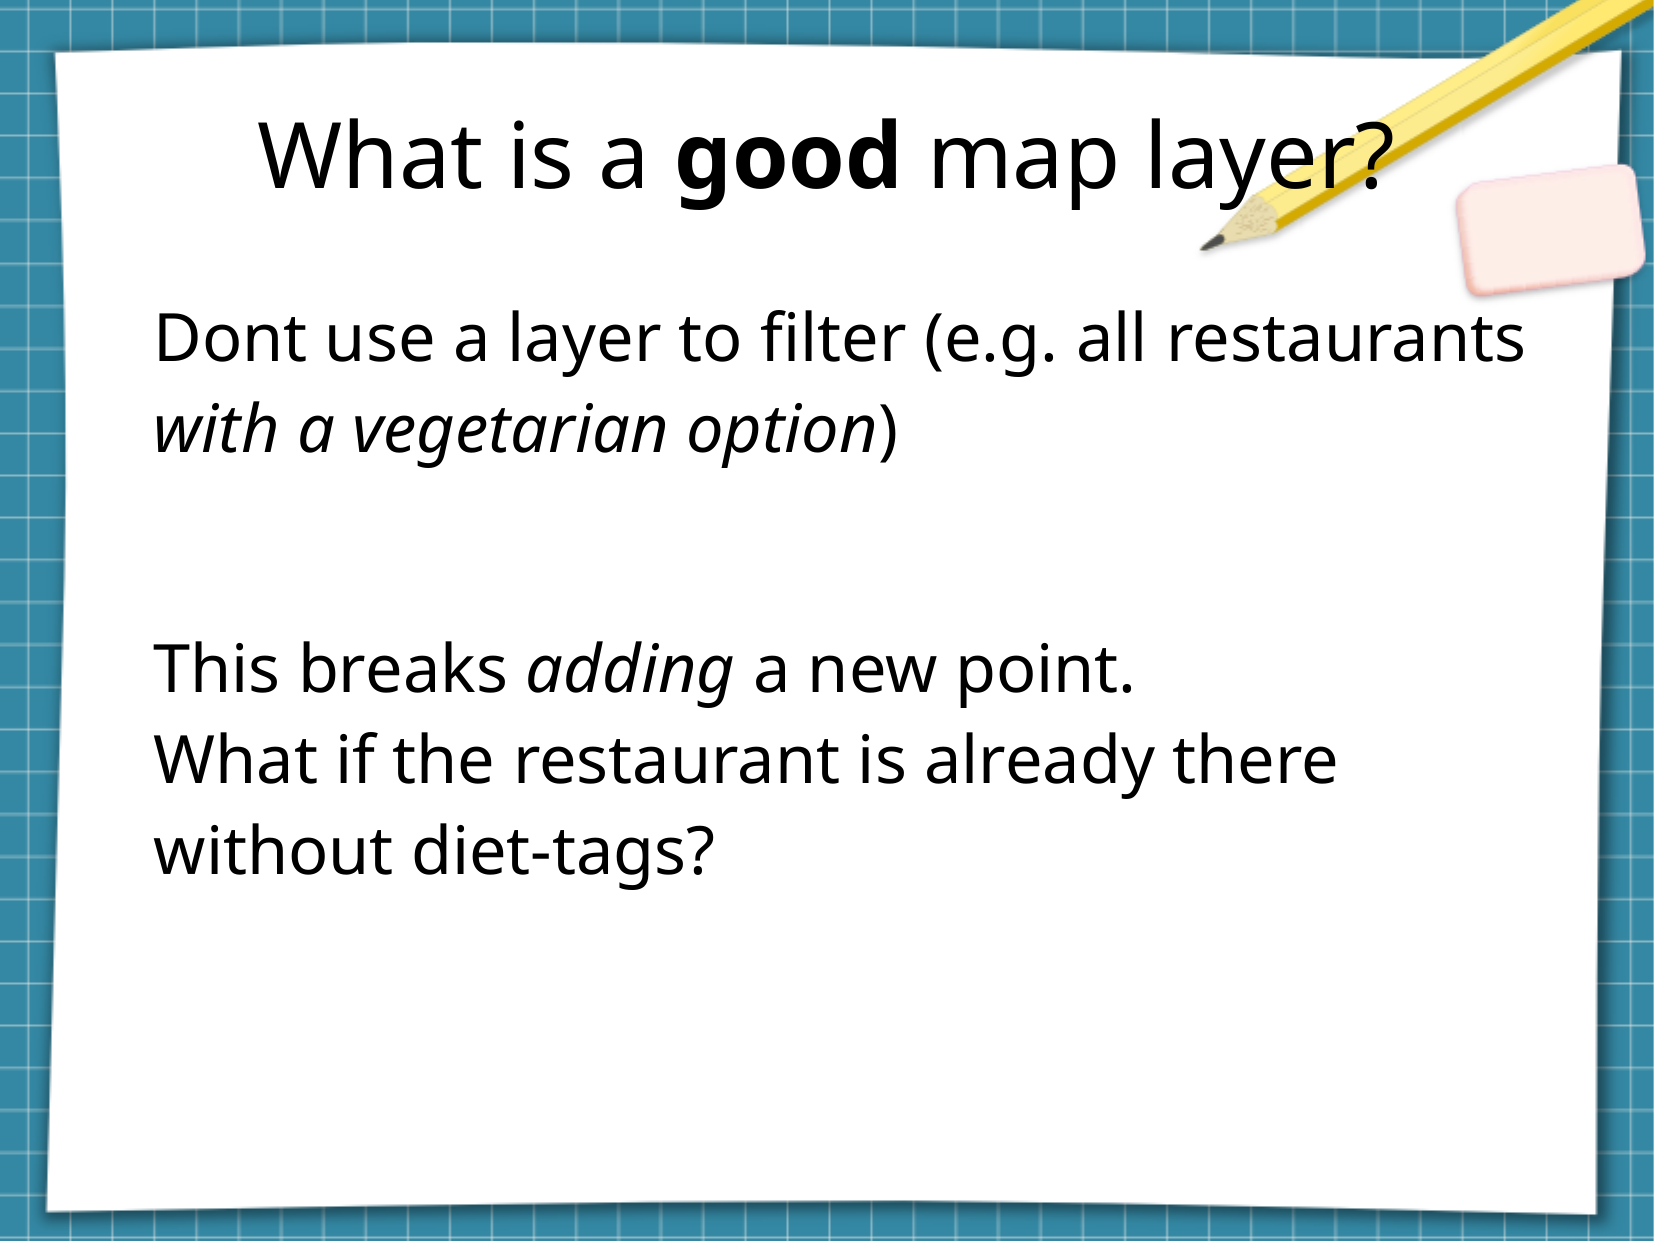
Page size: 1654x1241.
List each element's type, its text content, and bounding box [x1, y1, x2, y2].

picture [0, 0, 1654, 1241]
list Dont use a layer to filter (e.g. all restaurants with a vegetarian option) This breaks adding a new point. What if the restaurant is already there without diet-tags? [82, 290, 1571, 1010]
title What is a good map layer? [82, 49, 1571, 257]
